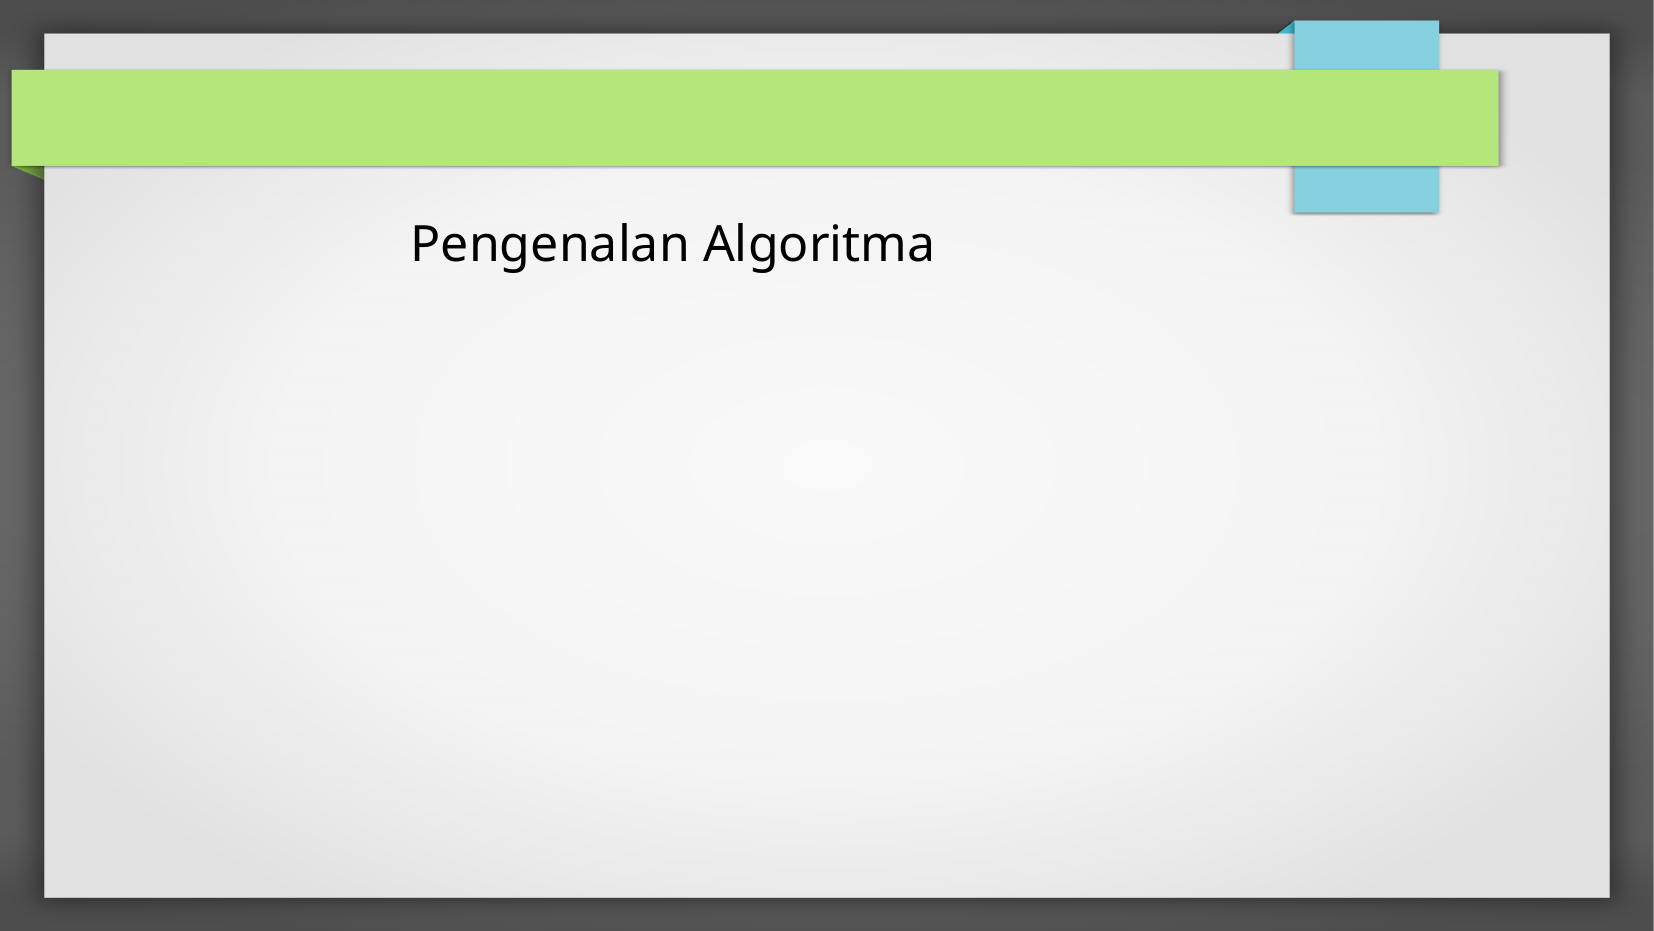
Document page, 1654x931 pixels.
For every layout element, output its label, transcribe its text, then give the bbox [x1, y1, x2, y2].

picture [0, 0, 1654, 931]
subtitle Pengenalan Algoritma [82, 70, 1264, 482]
